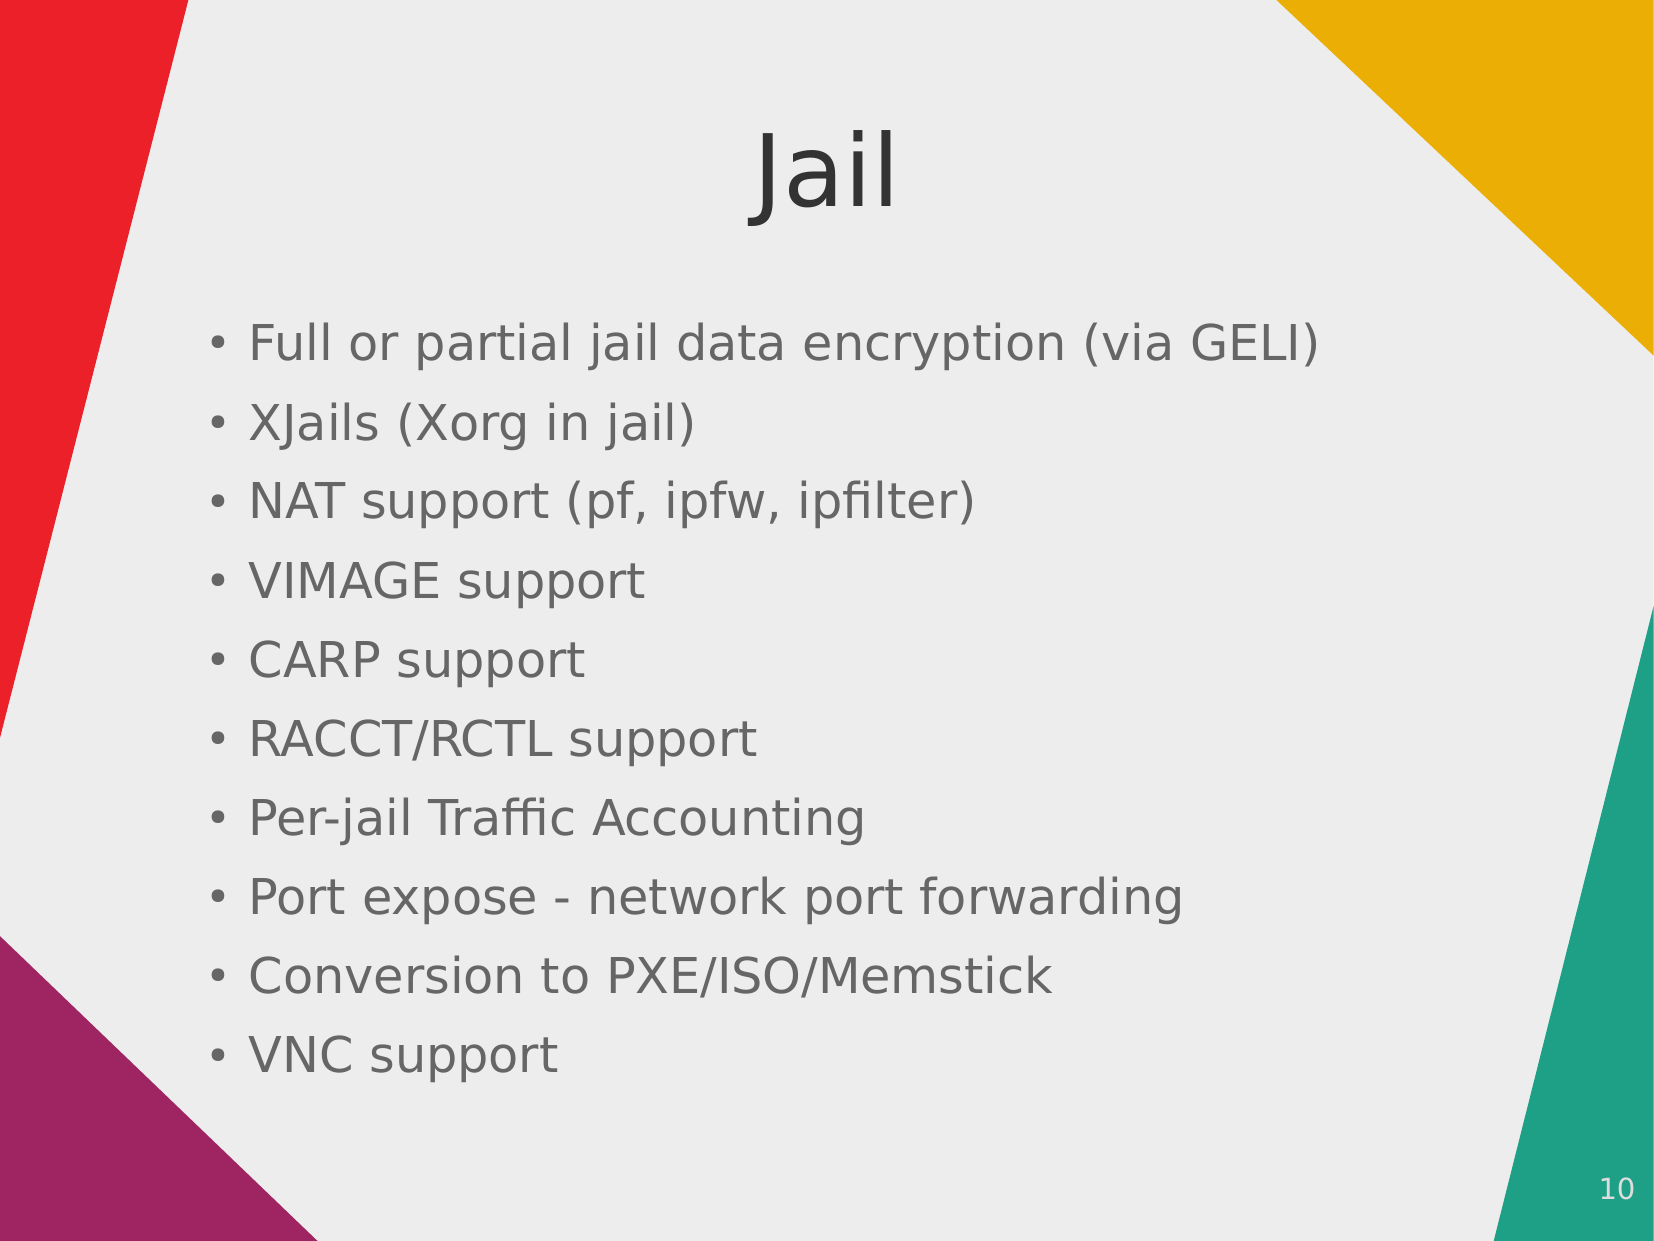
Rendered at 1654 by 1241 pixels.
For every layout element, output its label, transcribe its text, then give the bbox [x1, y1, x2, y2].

title Jail [114, 55, 1539, 288]
list Full or partial jail data encryption (via GELI) XJails (Xorg in jail) NAT support (pf, ipfw, ipfilter) VIMAGE support CARP support RACCT/RCTL support Per-jail Traffic Accounting Port expose - network port forwarding Conversion to PXE/ISO/Memstick VNC support [196, 315, 1606, 1096]
